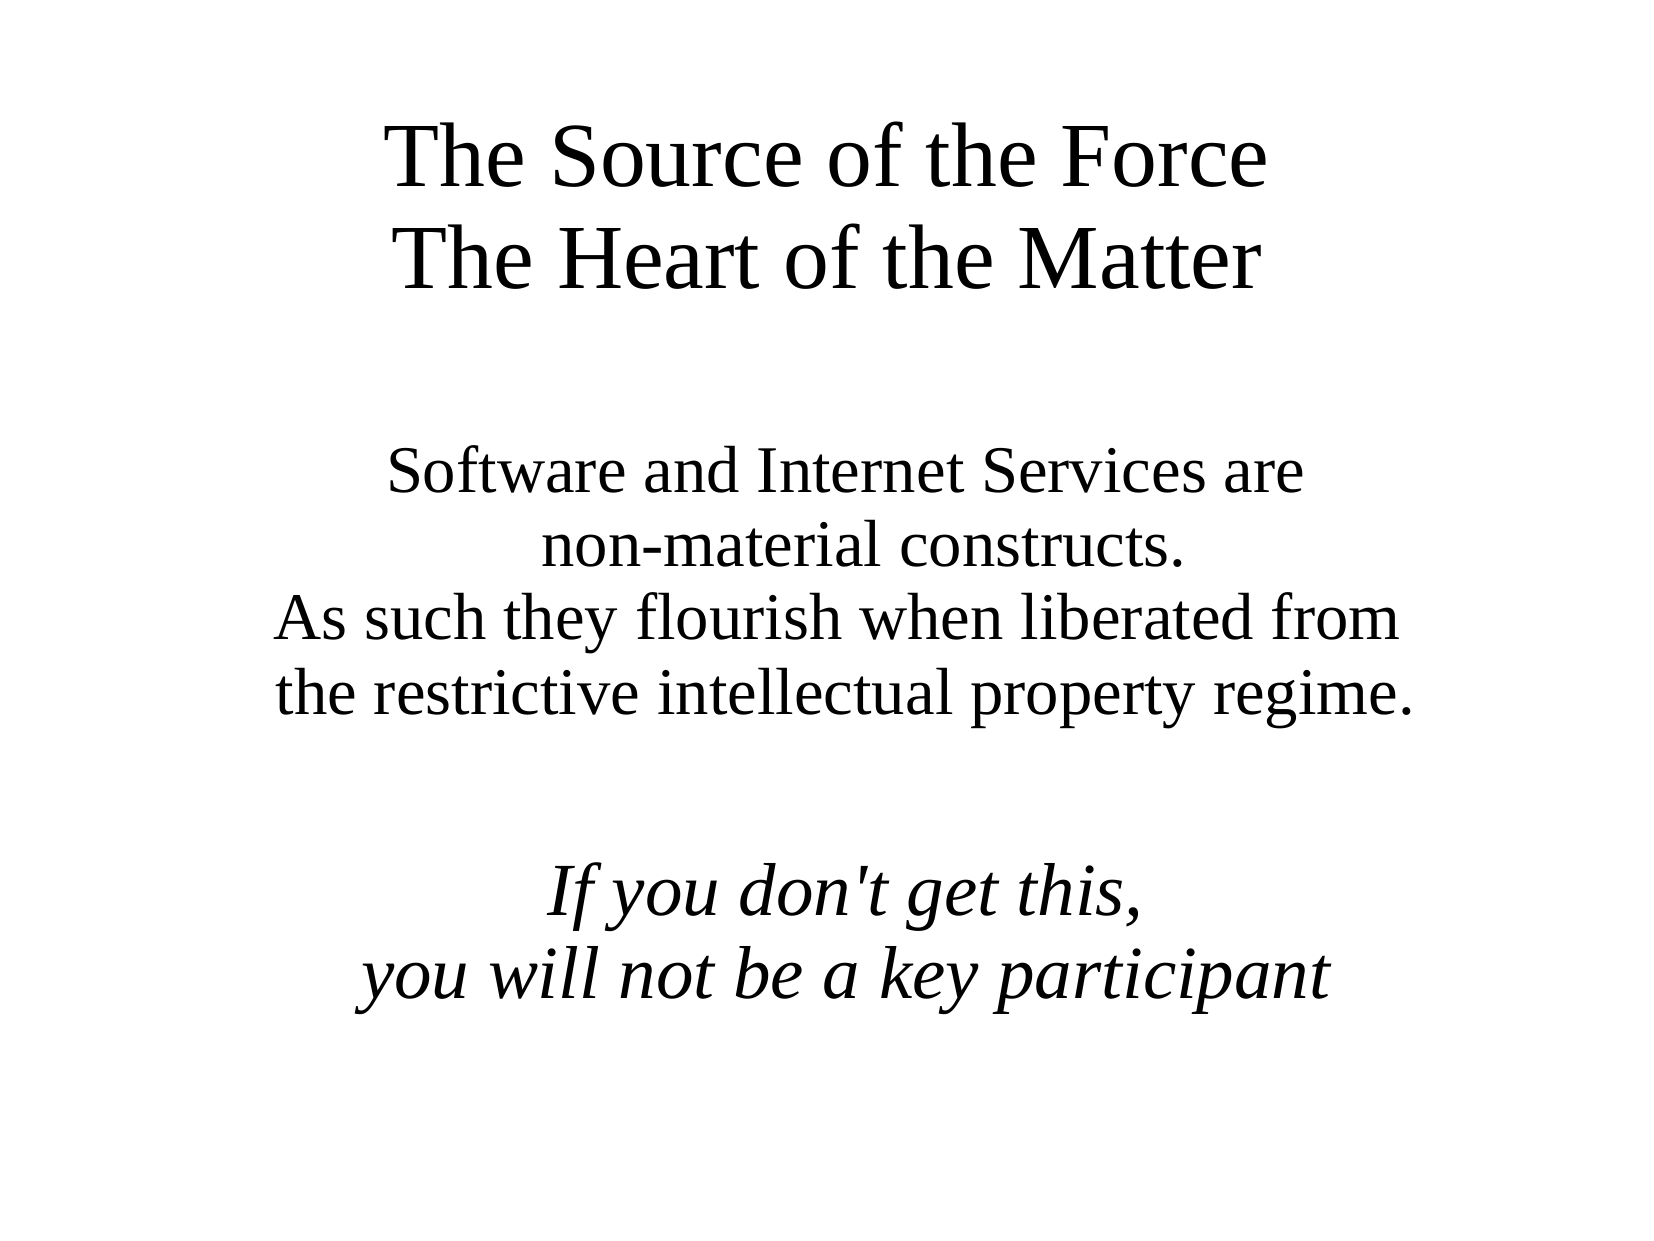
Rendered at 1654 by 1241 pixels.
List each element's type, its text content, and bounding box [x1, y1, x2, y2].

text_box If you don't get this, you will not be a key participant [242, 848, 1450, 1059]
title The Source of the Force The Heart of the Matter [121, 95, 1534, 318]
subtitle Software and Internet Services are non-material constructs. As such they flourish when liberated from the restrictive intellectual property regime. [121, 369, 1537, 793]
